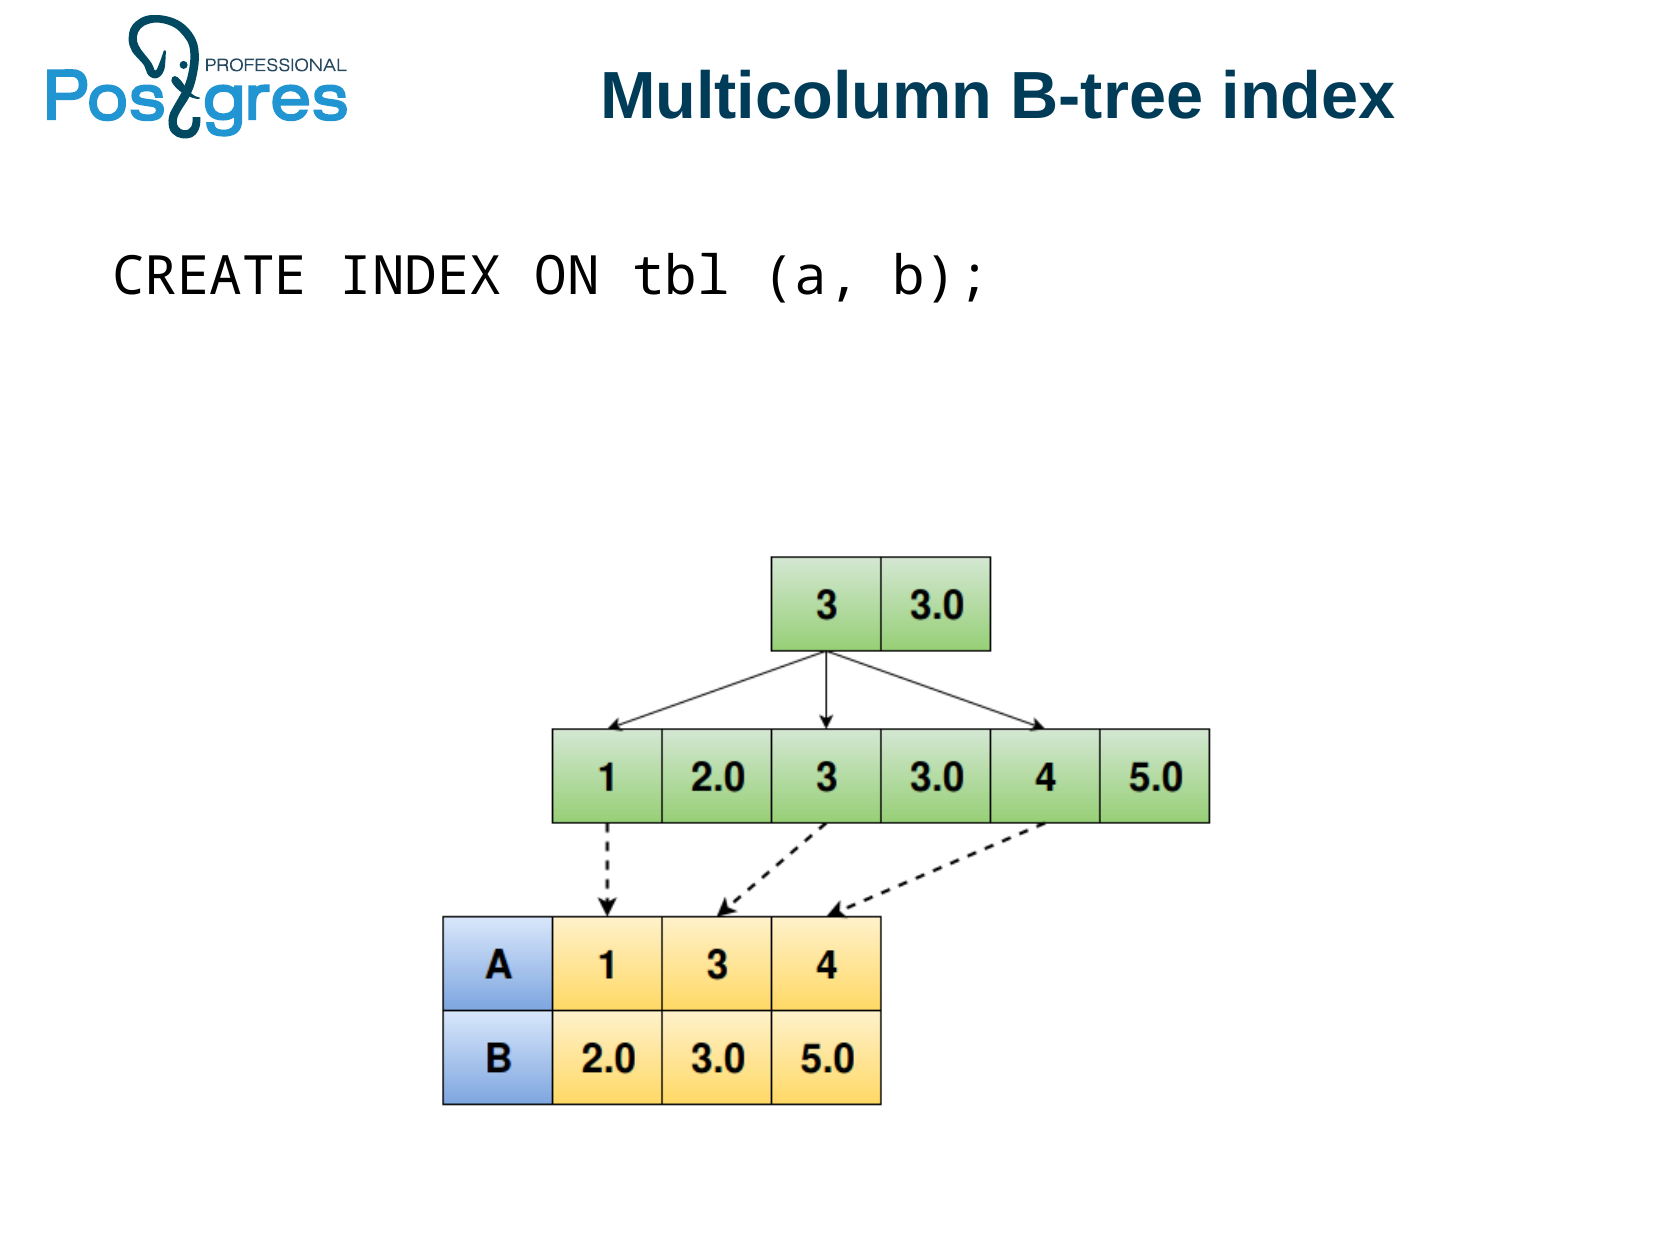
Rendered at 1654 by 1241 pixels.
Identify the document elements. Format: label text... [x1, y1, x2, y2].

title Multicolumn B-tree index [389, 49, 1607, 142]
picture [441, 555, 1212, 1107]
list CREATE INDEX ON tbl (a, b); [41, 236, 1601, 1193]
